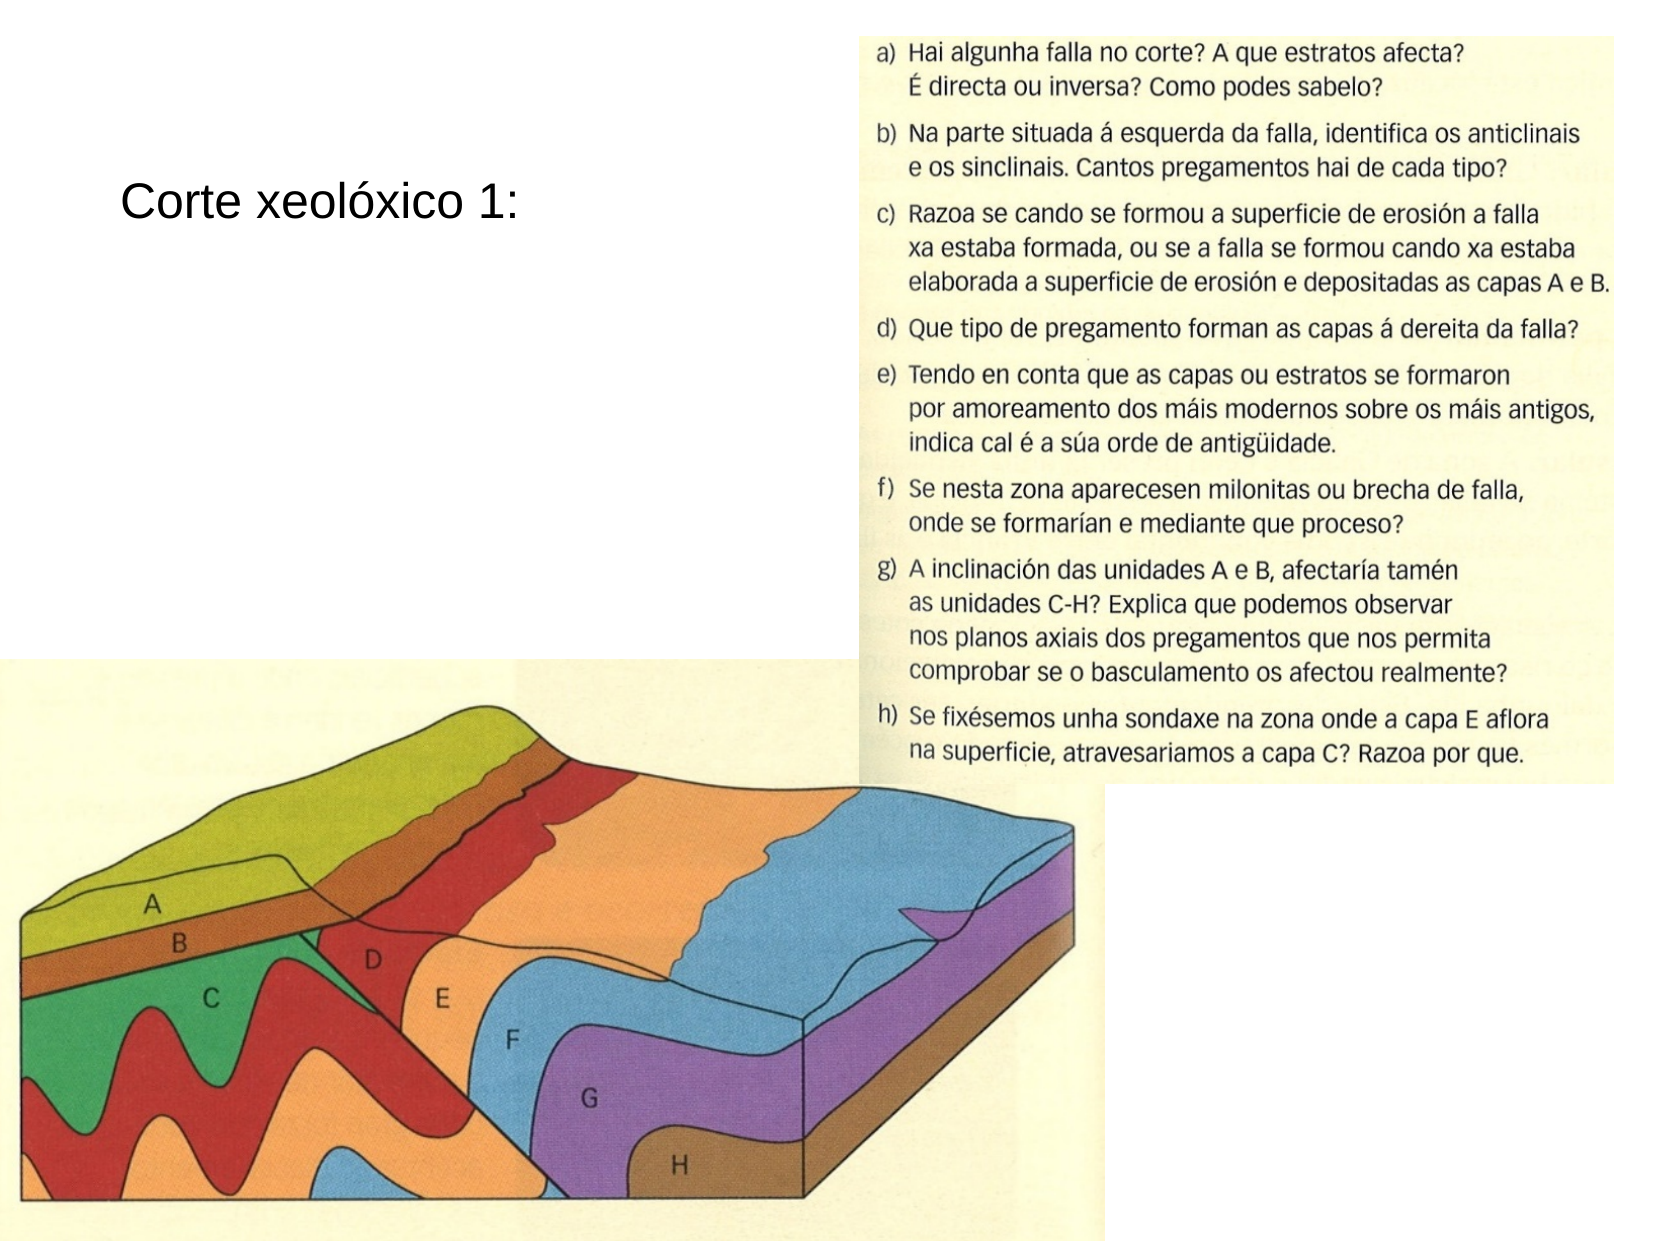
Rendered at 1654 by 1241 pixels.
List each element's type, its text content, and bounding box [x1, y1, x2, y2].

text_box Corte xeolóxico 1: [120, 173, 859, 232]
picture [0, 36, 1614, 1241]
